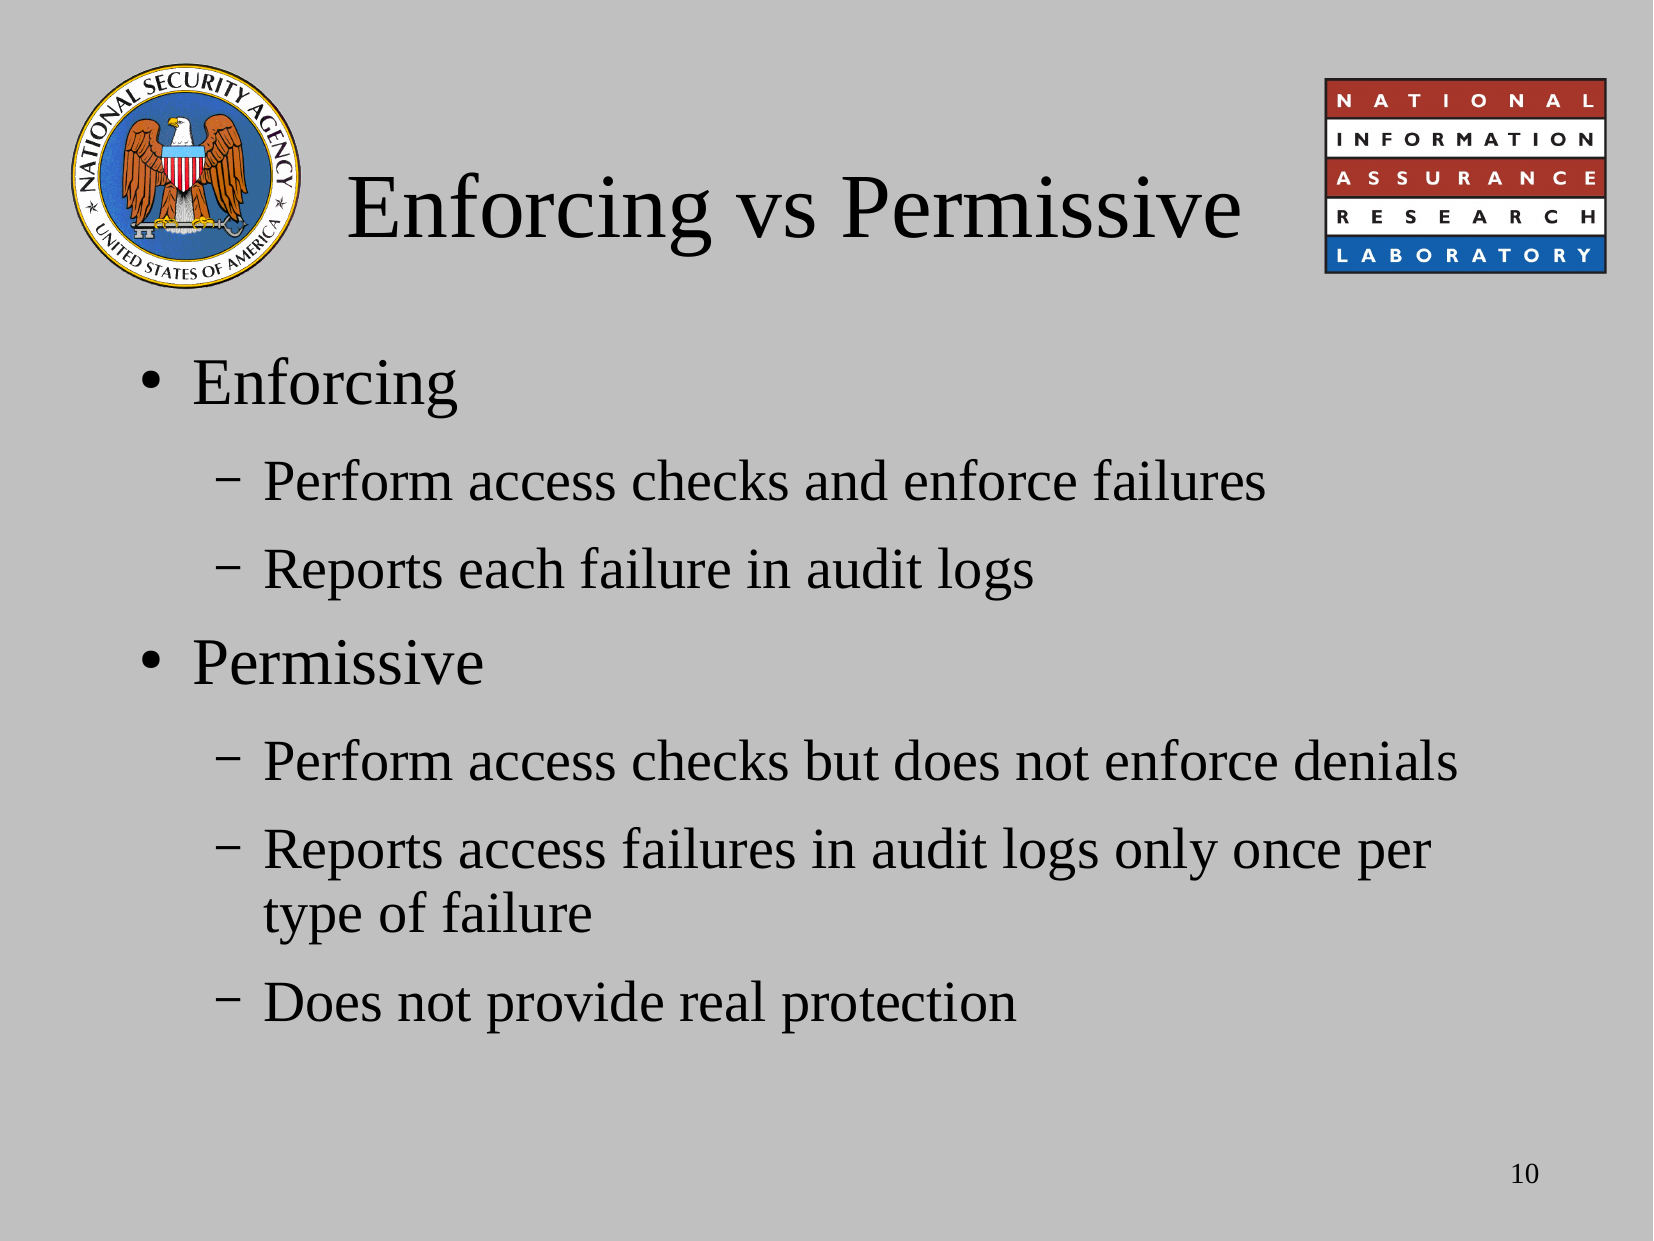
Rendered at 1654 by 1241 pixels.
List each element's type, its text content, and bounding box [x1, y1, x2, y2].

list Enforcing Perform access checks and enforce failures Reports each failure in audit logs Permissive Perform access checks but does not enforce denials Reports access failures in audit logs only once per type of failure Does not provide real protection [121, 344, 1534, 1127]
picture [69, 61, 303, 291]
picture [1324, 78, 1607, 274]
title Enforcing vs Permissive [312, 102, 1279, 311]
